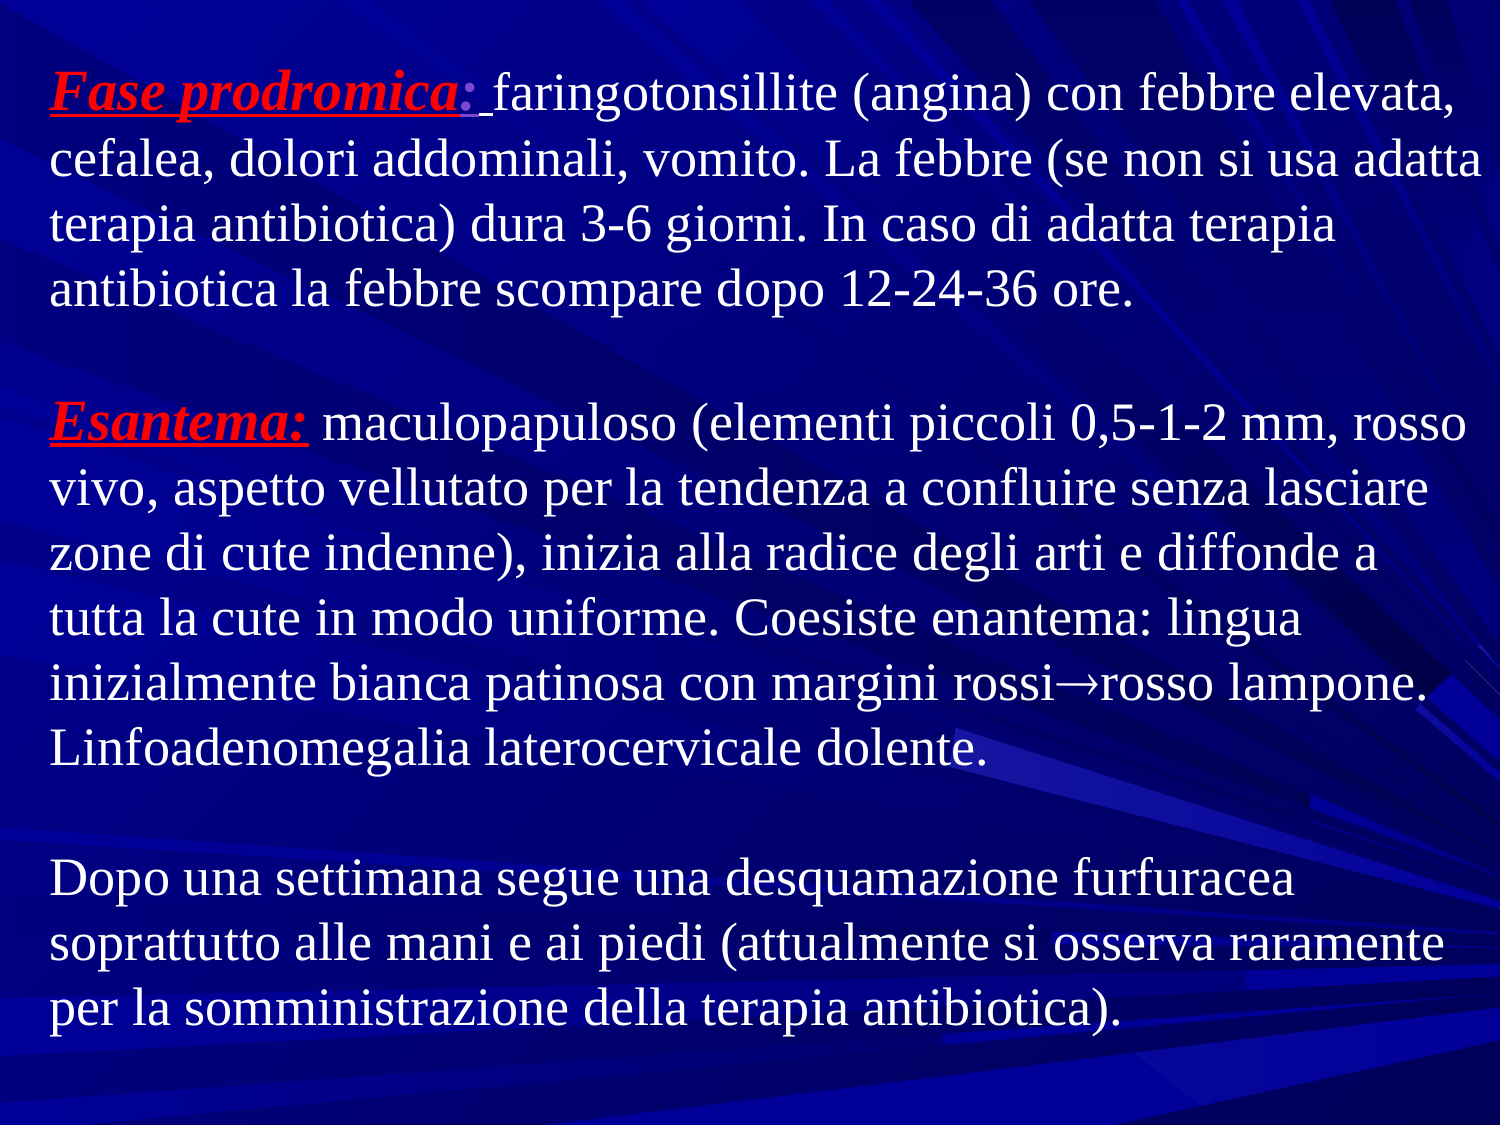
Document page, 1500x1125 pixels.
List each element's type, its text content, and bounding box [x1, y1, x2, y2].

text_box Fase prodromica: faringotonsillite (angina) con febbre elevata, cefalea, dolori addominali, vomito. La febbre (se non si usa adatta terapia antibiotica) dura 3-6 giorni. In caso di adatta terapia antibiotica la febbre scompare dopo 12-24-36 ore. Esantema: maculopapuloso (elementi piccoli 0,5-1-2 mm, rosso vivo, aspetto vellutato per la tendenza a confluire senza lasciare zone di cute indenne), inizia alla radice degli arti e diffonde a tutta la cute in modo uniforme. Coesiste enantema: lingua inizialmente bianca patinosa con margini rossirosso lampone. Linfoadenomegalia laterocervicale dolente. Dopo una settimana segue una desquamazione furfuracea soprattutto alle mani e ai piedi (attualmente si osserva raramente per la somministrazione della terapia antibiotica). [34, 44, 1500, 1045]
